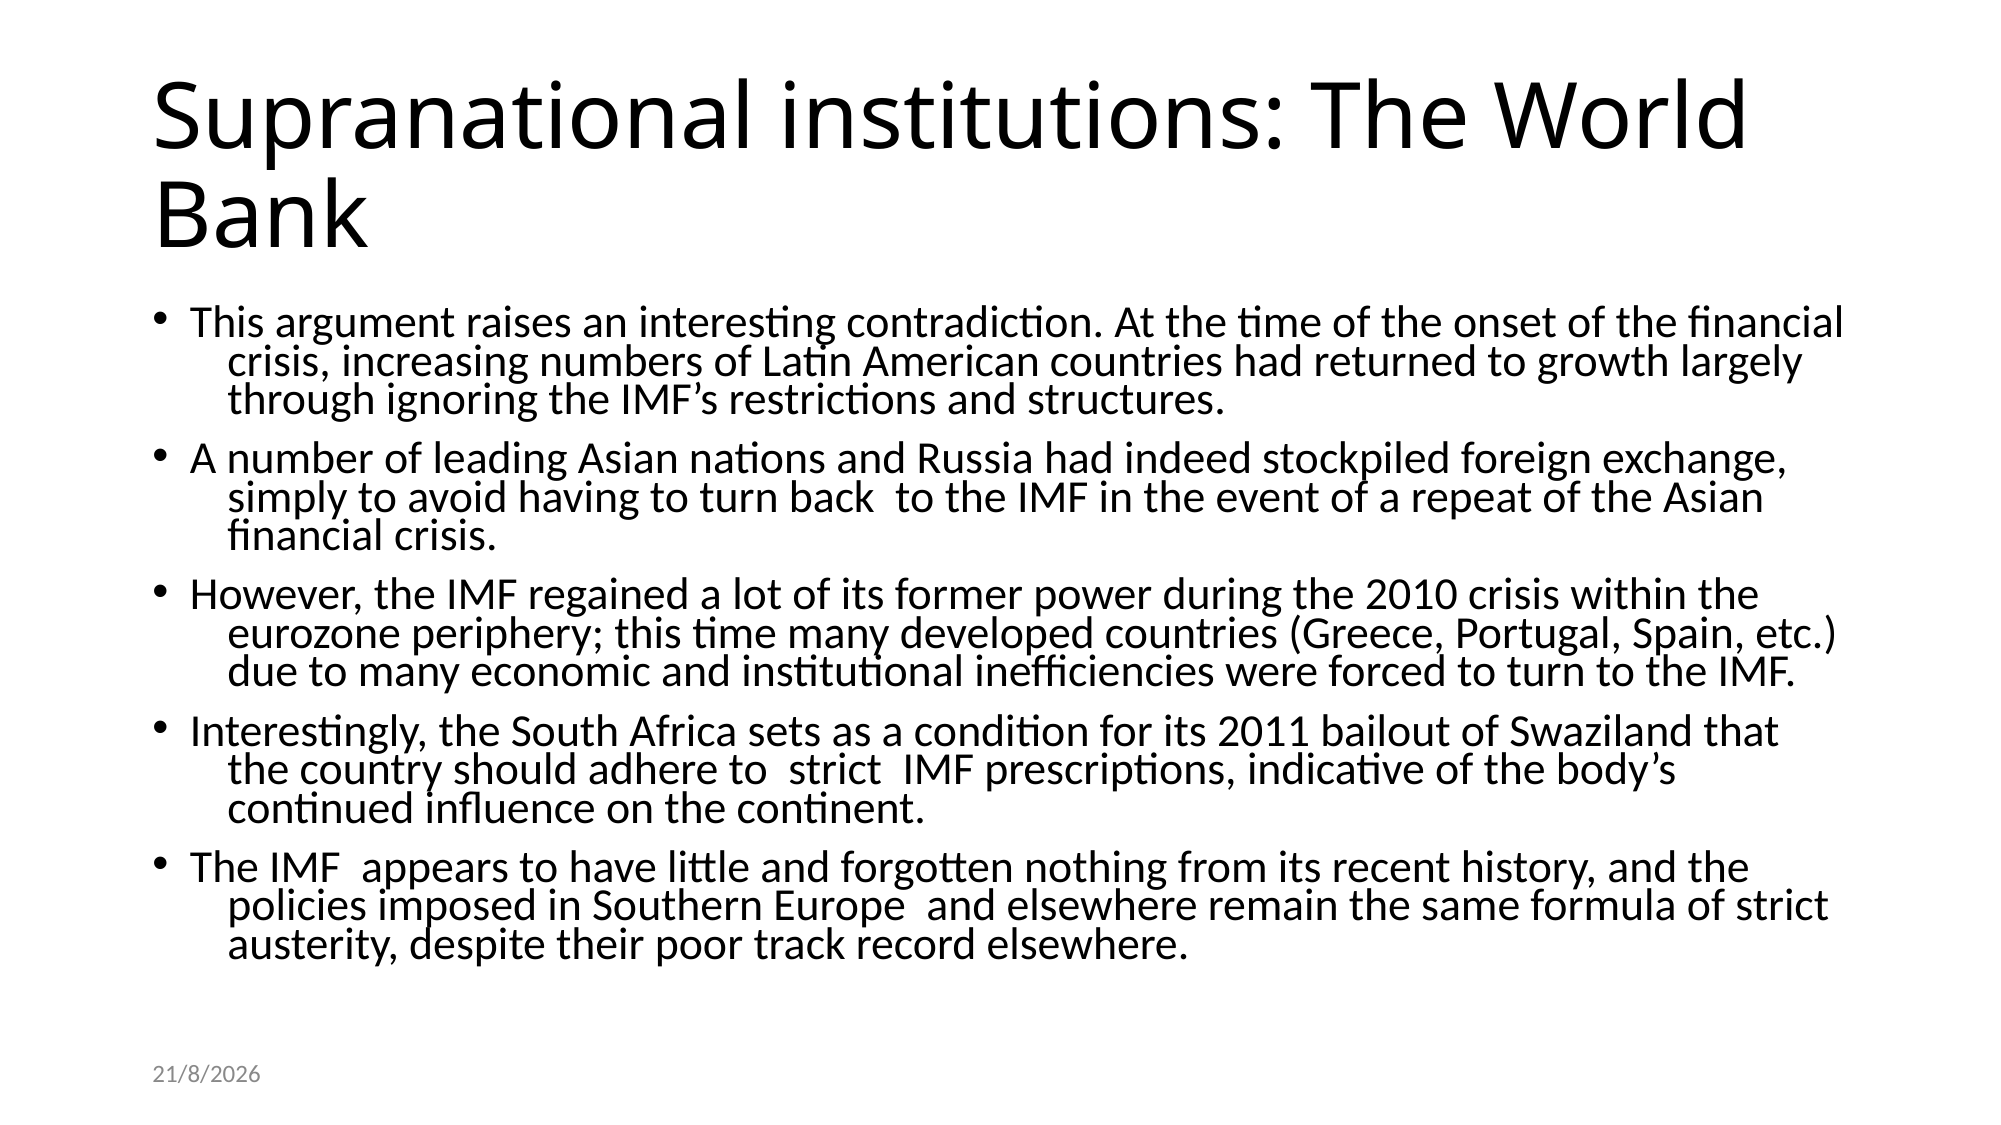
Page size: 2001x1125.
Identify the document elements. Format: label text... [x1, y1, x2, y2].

list This argument raises an interesting contradiction. At the time of the onset of the financial crisis, increasing numbers of Latin American countries had returned to growth largely through ignoring the IMF’s restrictions and structures. A number of leading Asian nations and Russia had indeed stockpiled foreign exchange, simply to avoid having to turn back to the IMF in the event of a repeat of the Asian financial crisis. However, the IMF regained a lot of its former power during the 2010 crisis within the eurozone periphery; this time many developed countries (Greece, Portugal, Spain, etc.) due to many economic and institutional inefficiencies were forced to turn to the IMF. Interestingly, the South Africa sets as a condition for its 2011 bailout of Swaziland that the country should adhere to strict IMF prescriptions, indicative of the body’s continued influence on the continent. The IMF appears to have little and forgotten nothing from its recent history, and the policies imposed in Southern Europe and elsewhere remain the same formula of strict austerity, despite their poor track record elsewhere. [137, 299, 1863, 1014]
text_box 15/3/2022 [137, 1042, 588, 1103]
title Supranational institutions: The World Bank [137, 59, 1863, 278]
